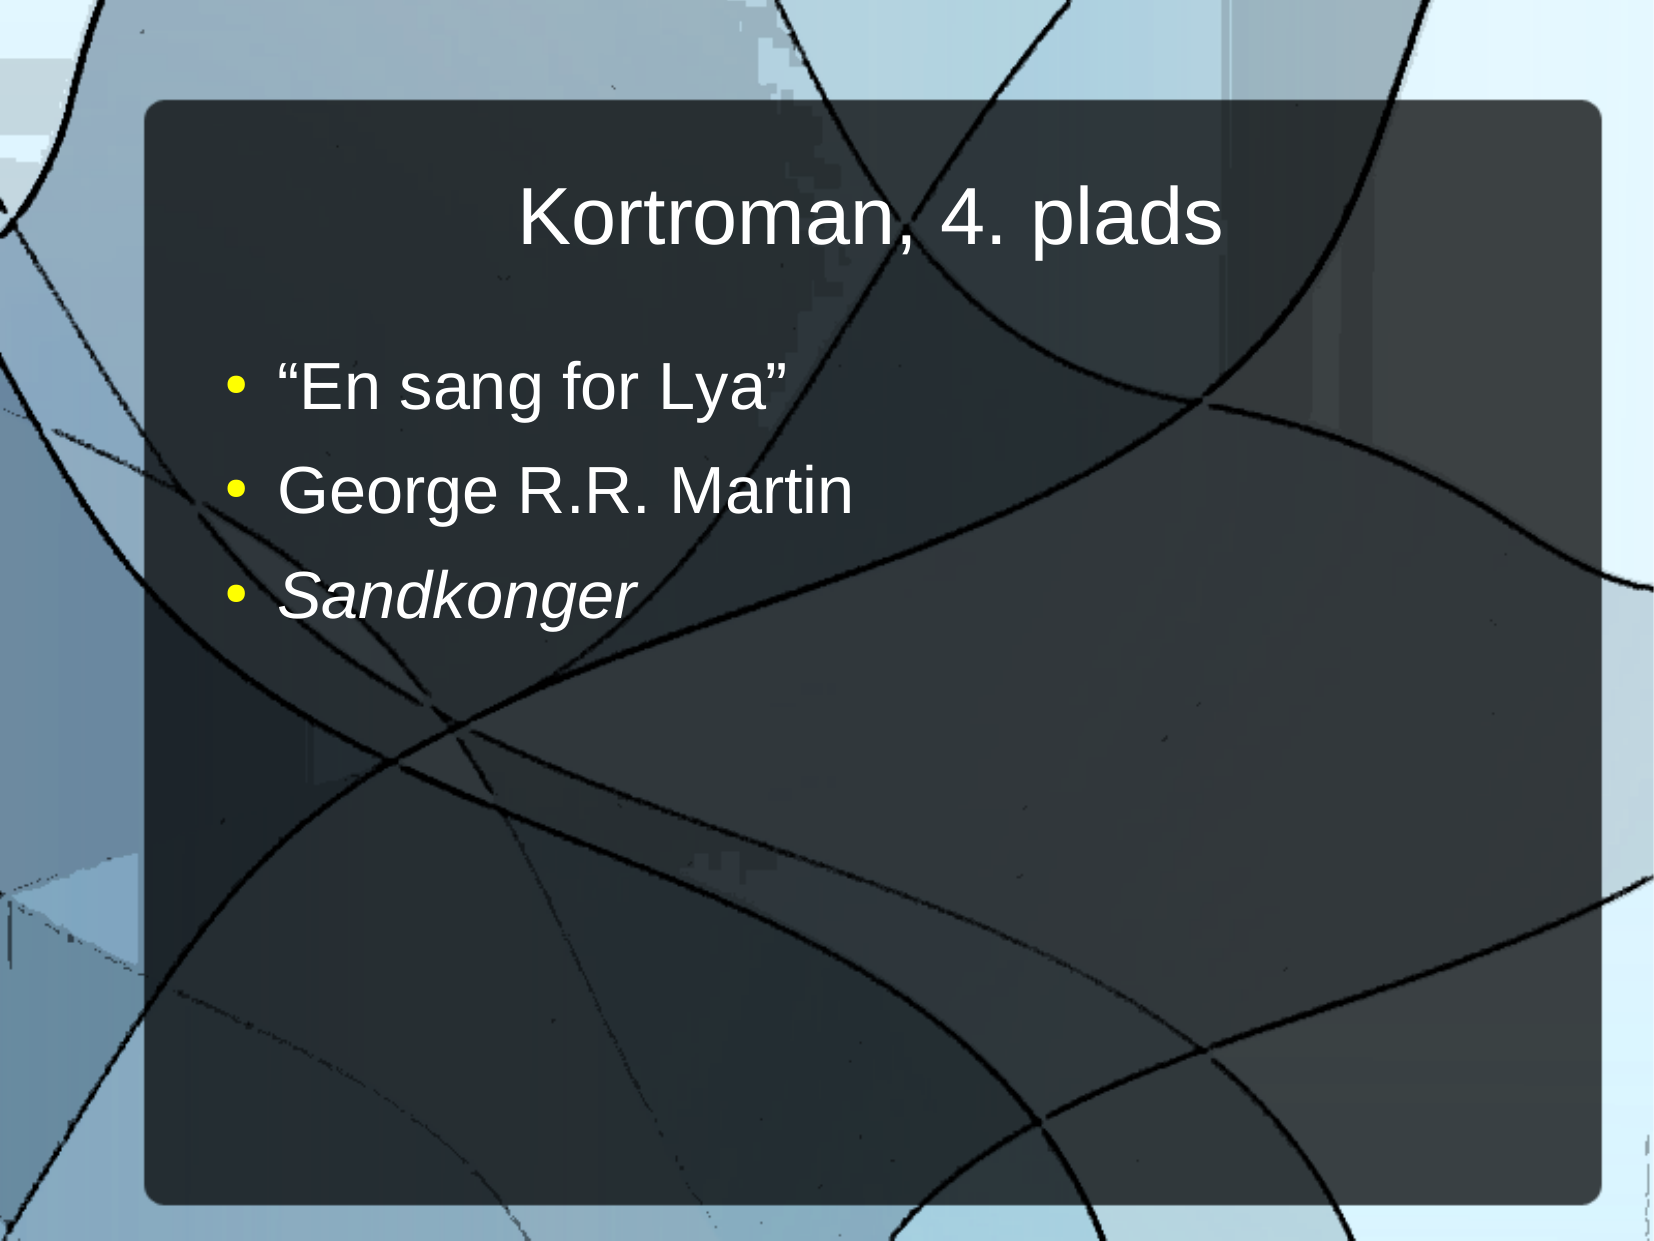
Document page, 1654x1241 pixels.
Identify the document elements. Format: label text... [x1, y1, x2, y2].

list “En sang for Lya” George R.R. Martin Sandkonger [206, 349, 1571, 1069]
picture [0, 0, 1654, 1241]
title Kortroman, 4. plads [159, 108, 1583, 325]
